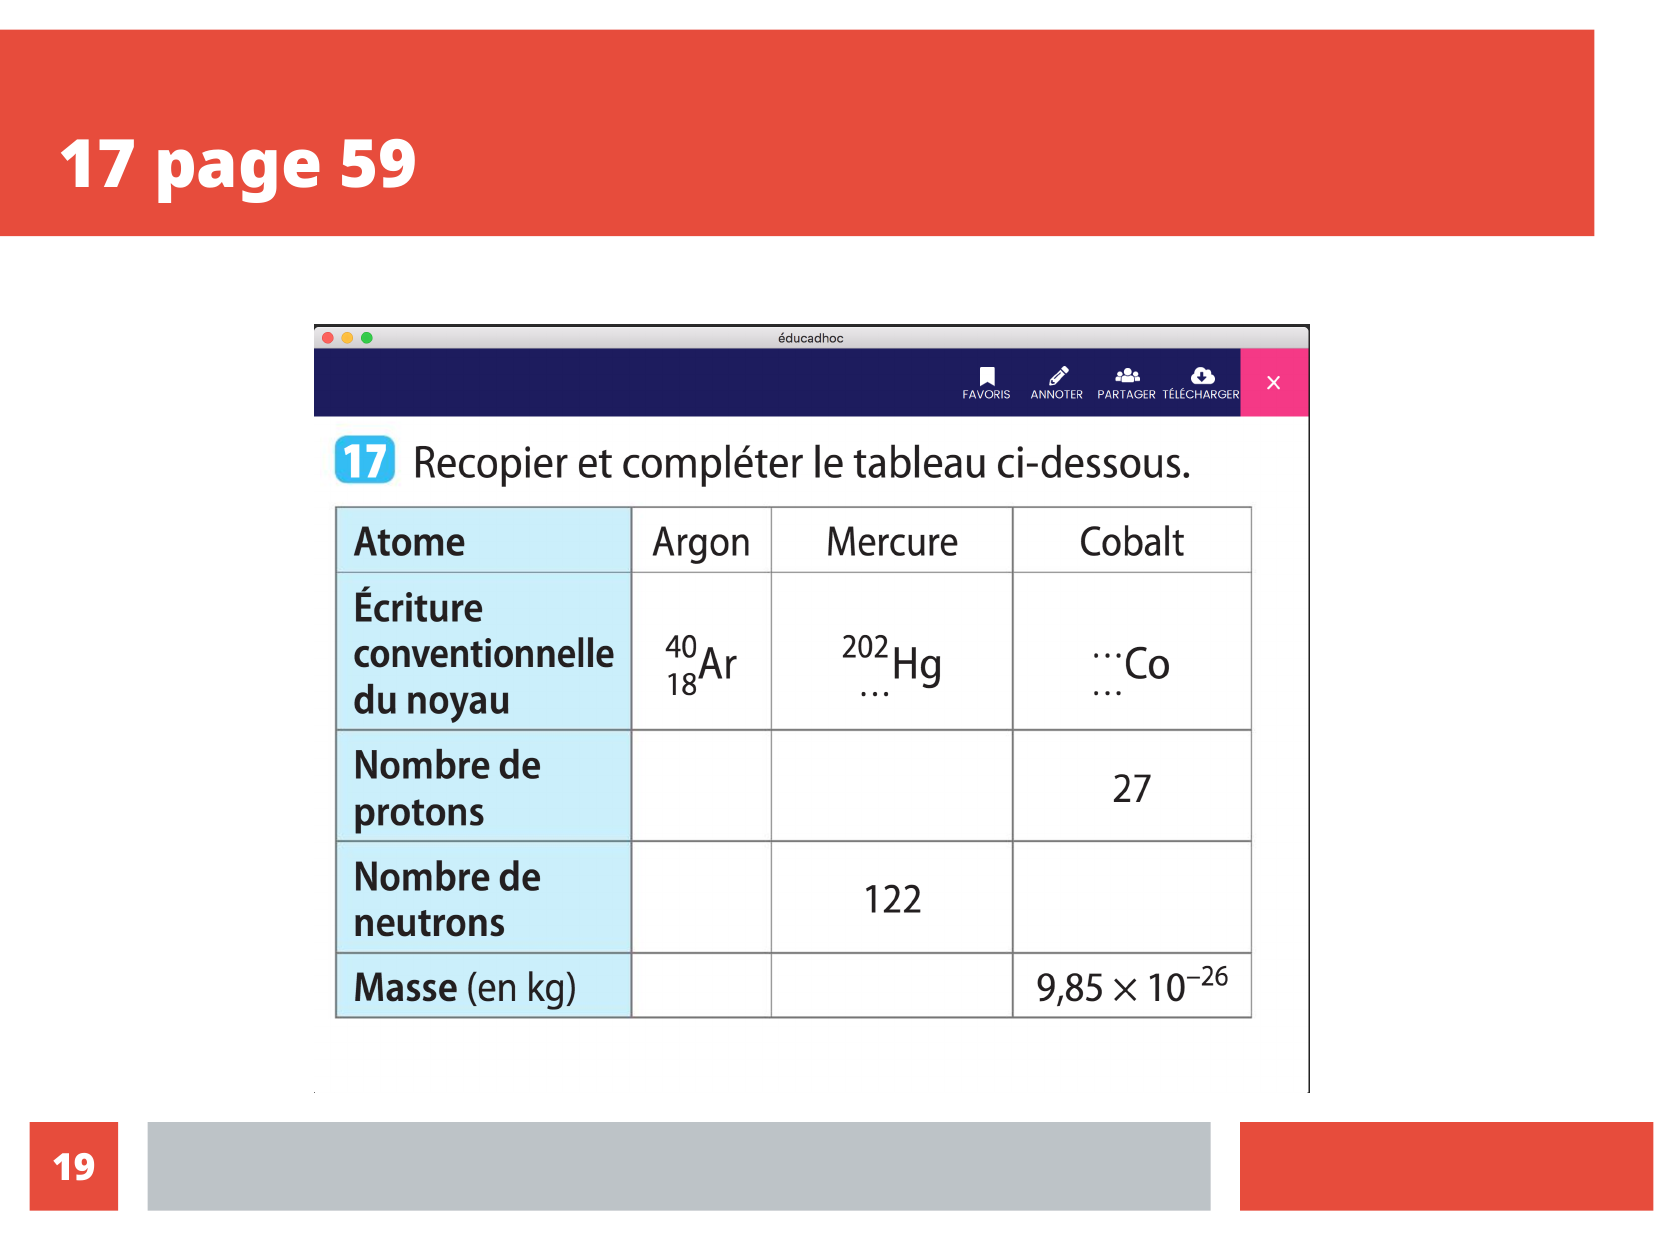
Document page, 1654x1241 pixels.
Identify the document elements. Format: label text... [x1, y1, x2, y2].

title 17 page 59 [59, 59, 1595, 207]
picture [314, 324, 1310, 1093]
